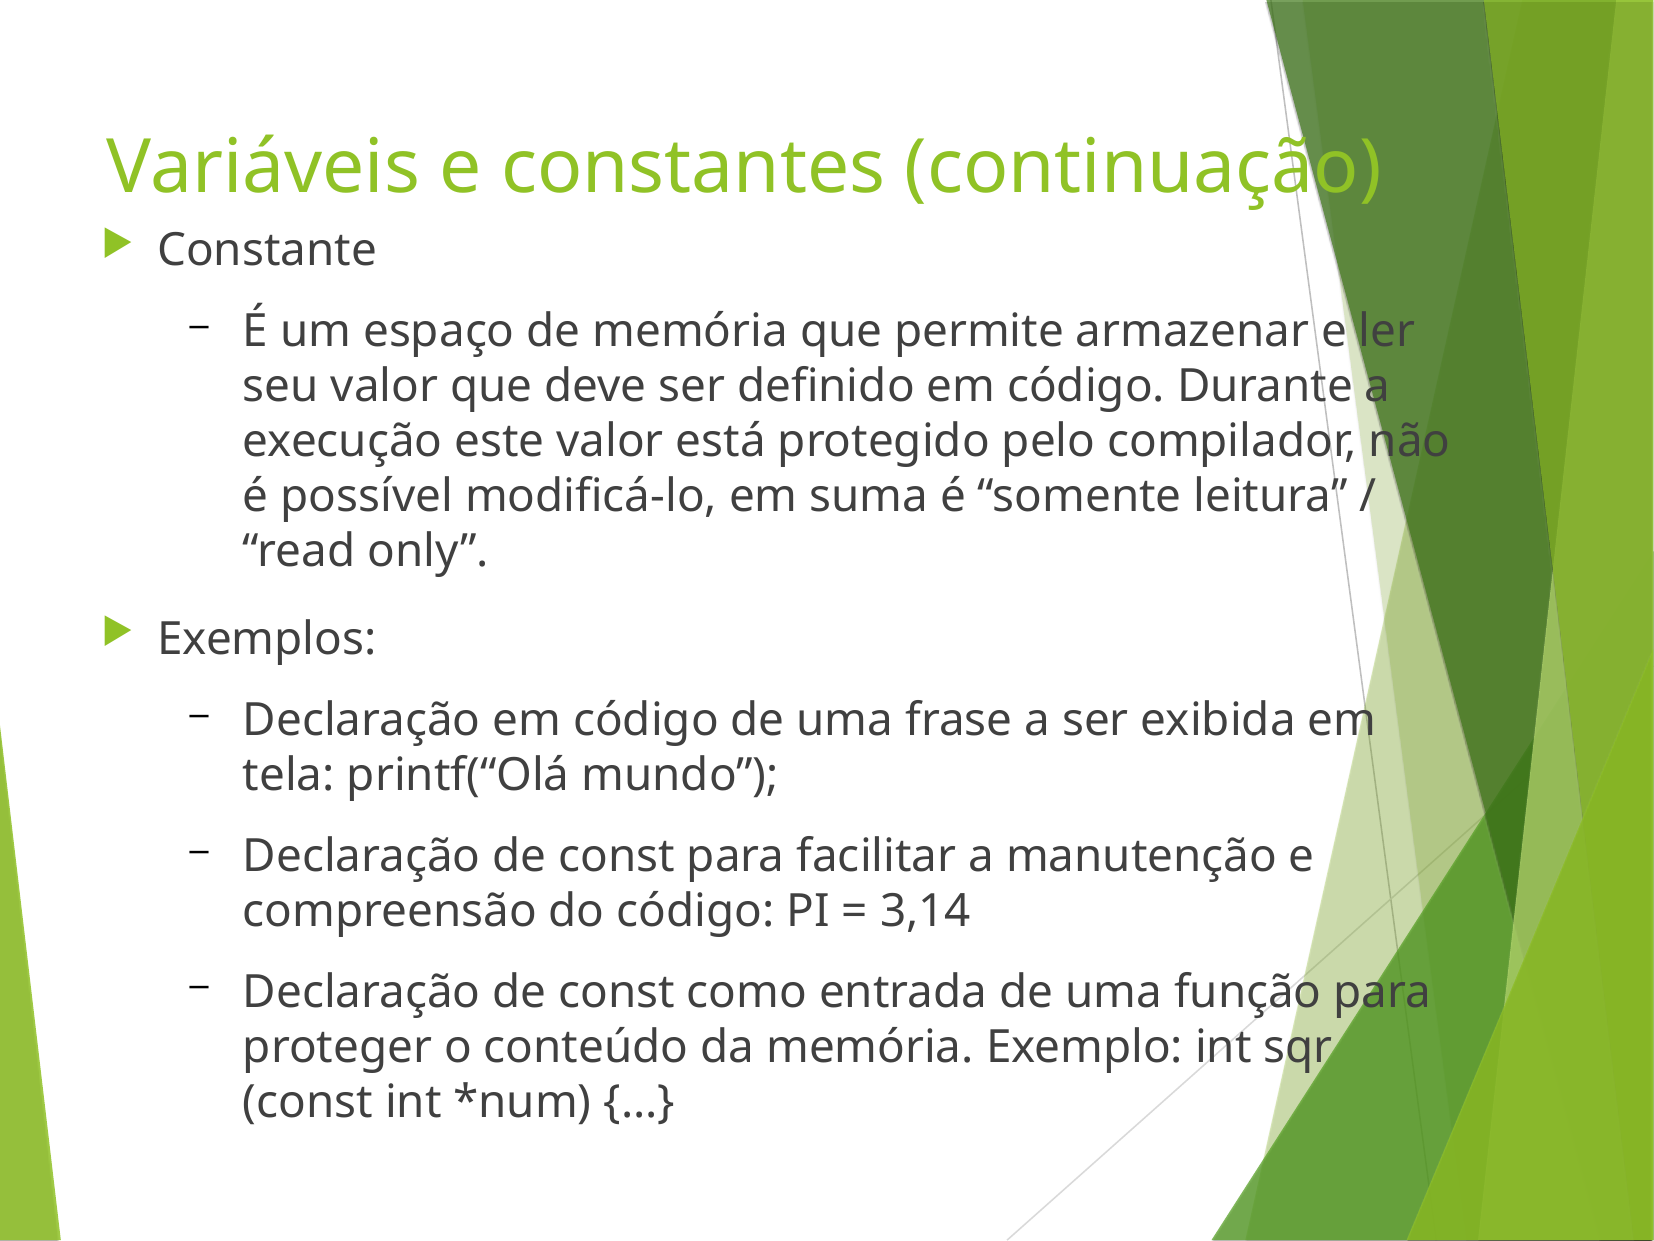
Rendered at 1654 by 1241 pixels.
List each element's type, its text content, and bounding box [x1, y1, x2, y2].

list Constante É um espaço de memória que permite armazenar e ler seu valor que deve ser definido em código. Durante a execução este valor está protegido pelo compilador, não é possível modificá-lo, em suma é “somente leitura” / “read only”. Exemplos: Declaração em código de uma frase a ser exibida em tela: printf(“Olá mundo”); Declaração de const para facilitar a manutenção e compreensão do código: PI = 3,14 Declaração de const como entrada de uma função para proteger o conteúdo da memória. Exemplo: int sqr (const int *num) {...} [86, 212, 1489, 1049]
title Variáveis e constantes (continuação) [91, 110, 1571, 349]
